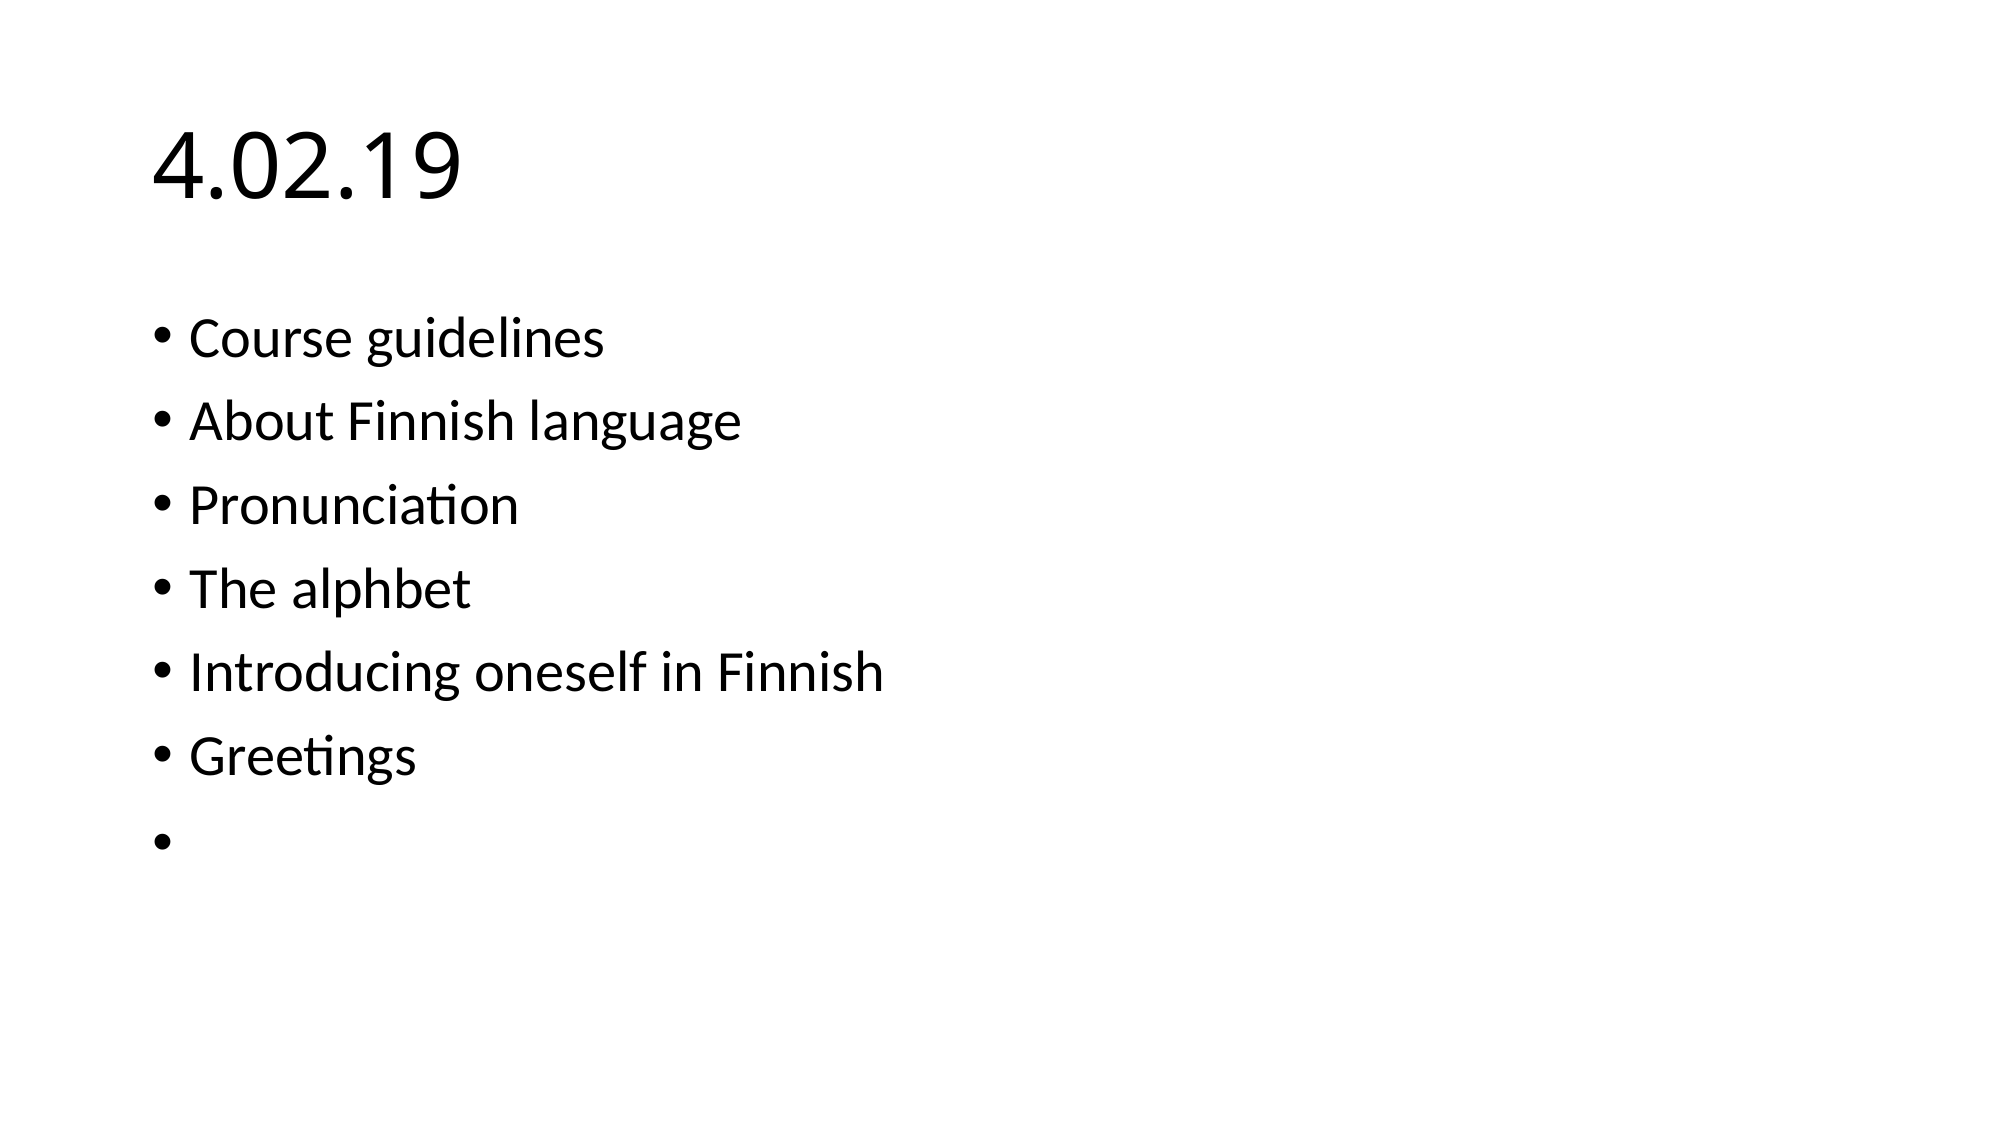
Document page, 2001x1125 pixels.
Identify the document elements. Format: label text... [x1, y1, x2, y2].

title 4.02.19 [137, 59, 1863, 278]
list Course guidelines About Finnish language Pronunciation The alphbet Introducing oneself in Finnish Greetings [137, 299, 1863, 1014]
